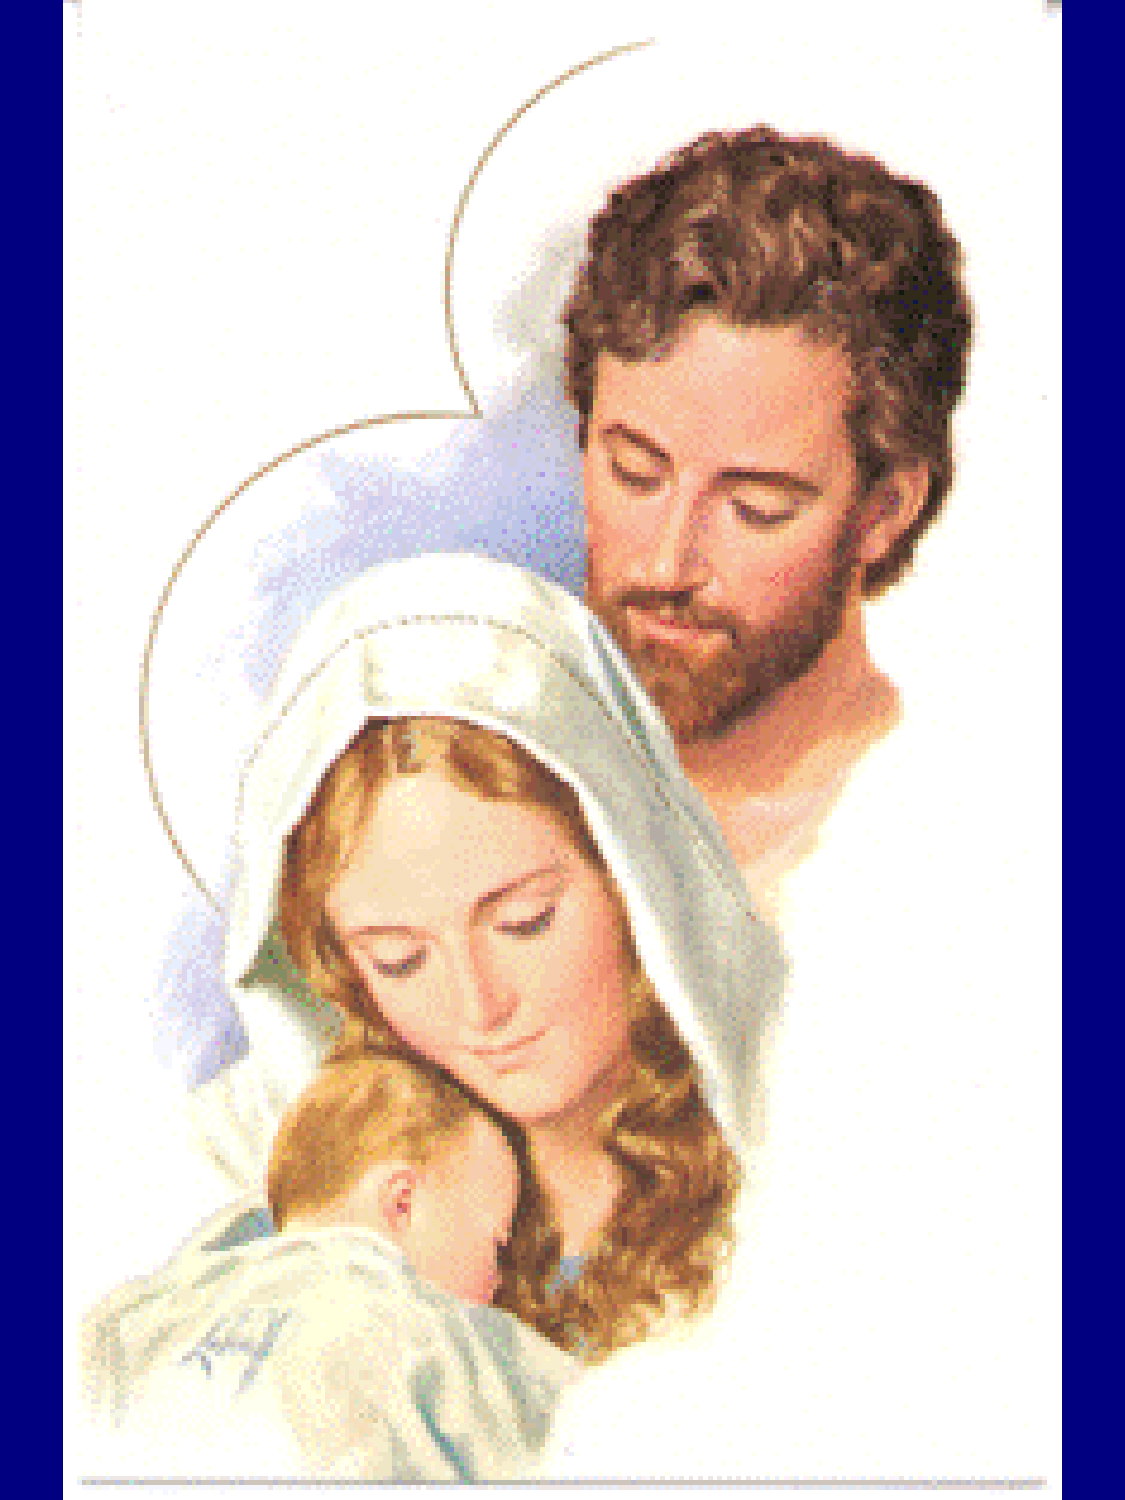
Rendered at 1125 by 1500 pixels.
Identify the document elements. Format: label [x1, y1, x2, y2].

picture [63, 0, 1062, 1500]
